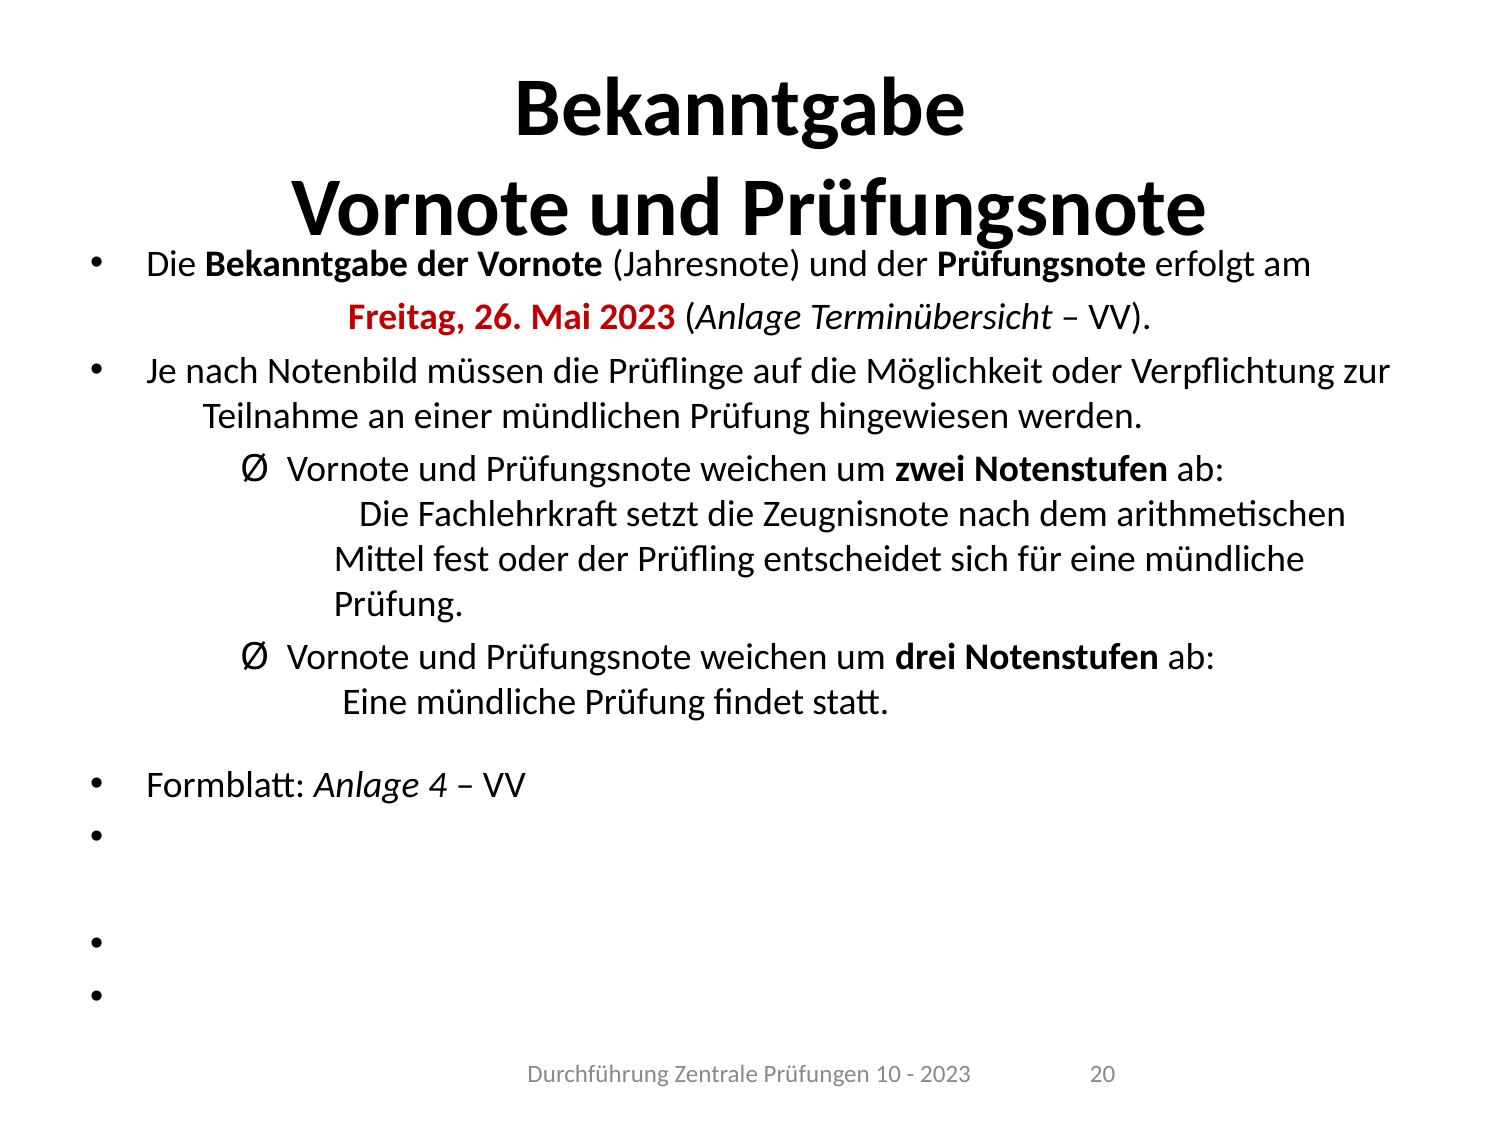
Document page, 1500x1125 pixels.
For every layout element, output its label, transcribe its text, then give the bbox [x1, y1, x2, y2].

text_box Durchführung Zentrale Prüfungen 10 - 2023 [512, 1042, 988, 1103]
list Die Bekanntgabe der Vornote (Jahresnote) und der Prüfungsnote erfolgt am Freitag, 26. Mai 2023 (Anlage Terminübersicht – VV). Je nach Notenbild müssen die Prüflinge auf die Möglichkeit oder Verpflichtung zur Teilnahme an einer mündlichen Prüfung hingewiesen werden. Vornote und Prüfungsnote weichen um zwei Notenstufen ab: Die Fachlehrkraft setzt die Zeugnisnote nach dem arithmetischen Mittel fest oder der Prüfling entscheidet sich für eine mündliche Prüfung. Vornote und Prüfungsnote weichen um drei Notenstufen ab: Eine mündliche Prüfung findet statt. Formblatt: Anlage 4 – VV [75, 231, 1426, 1005]
title Bekanntgabe Vornote und Prüfungsnote [75, 45, 1426, 209]
text_box 20 [1074, 1042, 1426, 1103]
